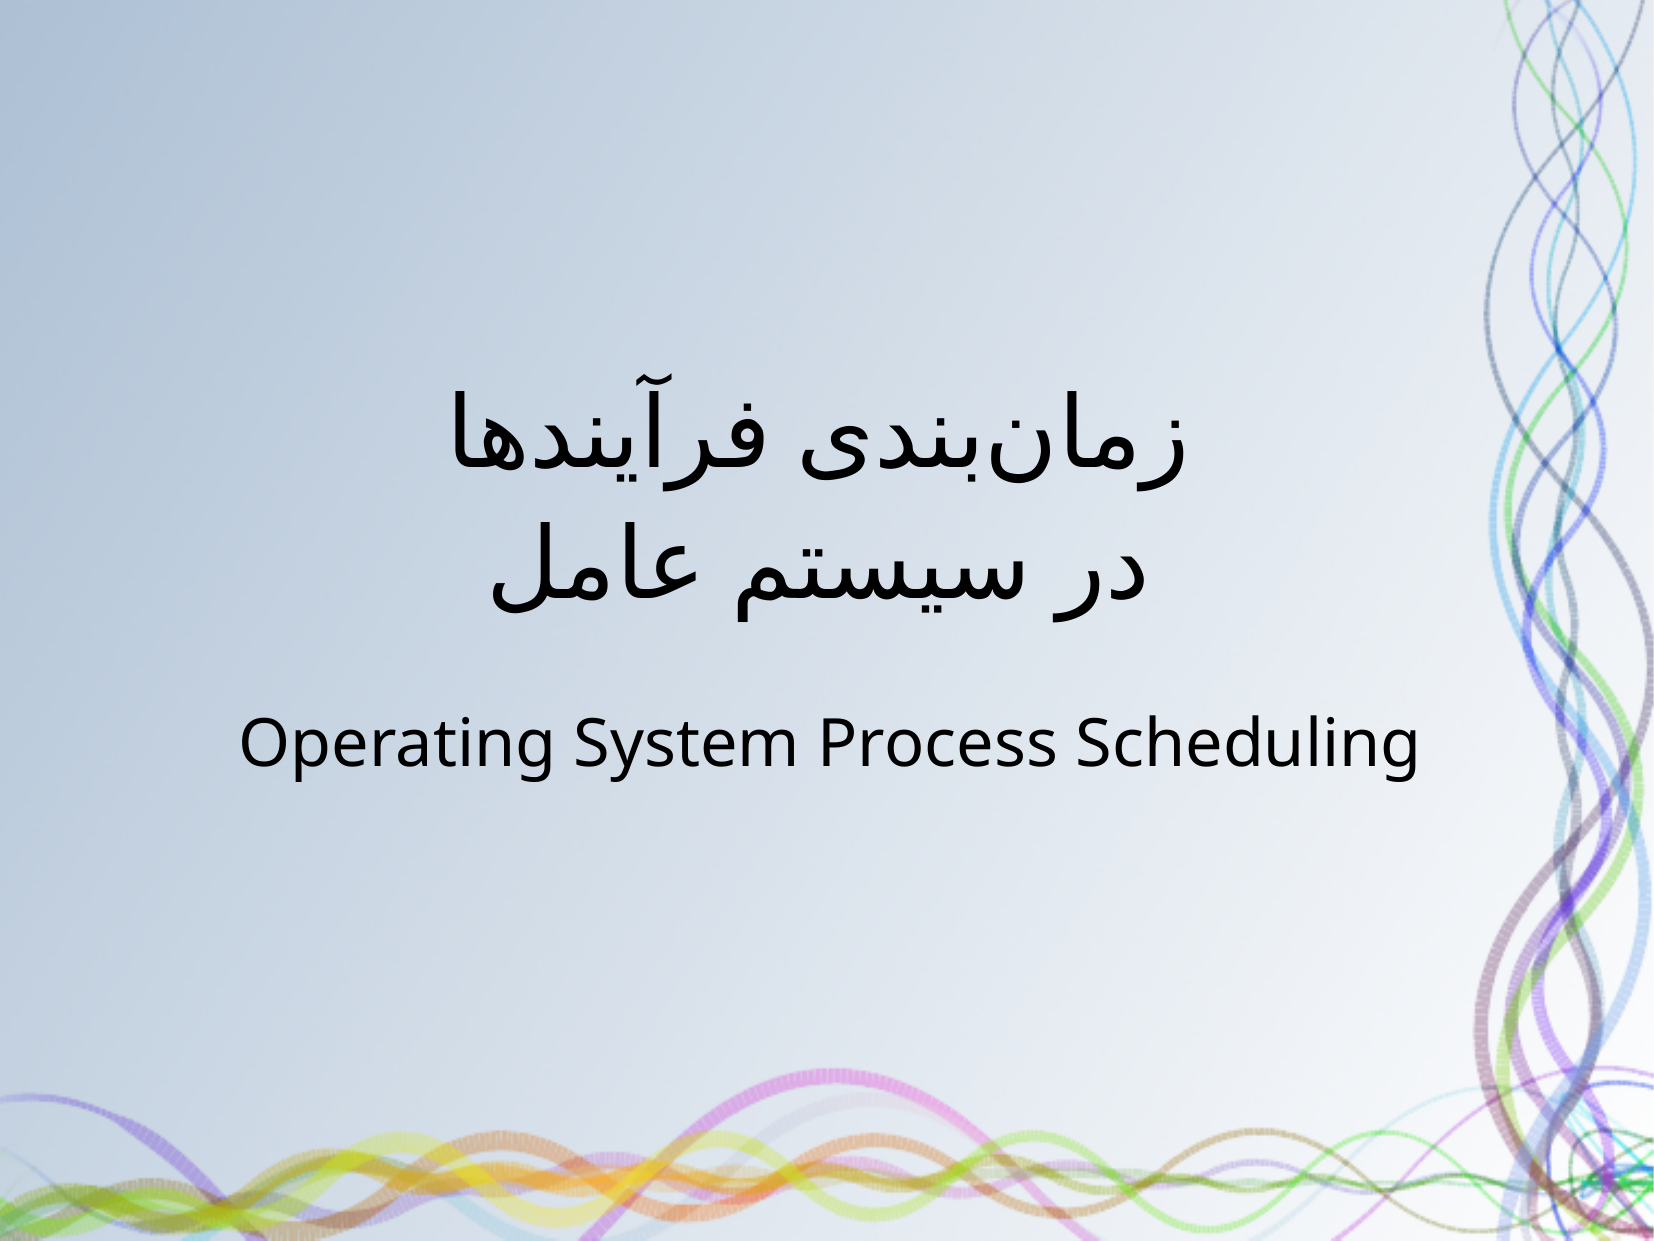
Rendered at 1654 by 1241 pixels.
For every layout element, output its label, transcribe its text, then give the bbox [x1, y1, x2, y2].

title زمان‌بندی فرآیندها در سیستم عامل [75, 372, 1564, 646]
picture [0, 0, 1654, 1241]
subtitle Operating System Process Scheduling [86, 659, 1576, 823]
